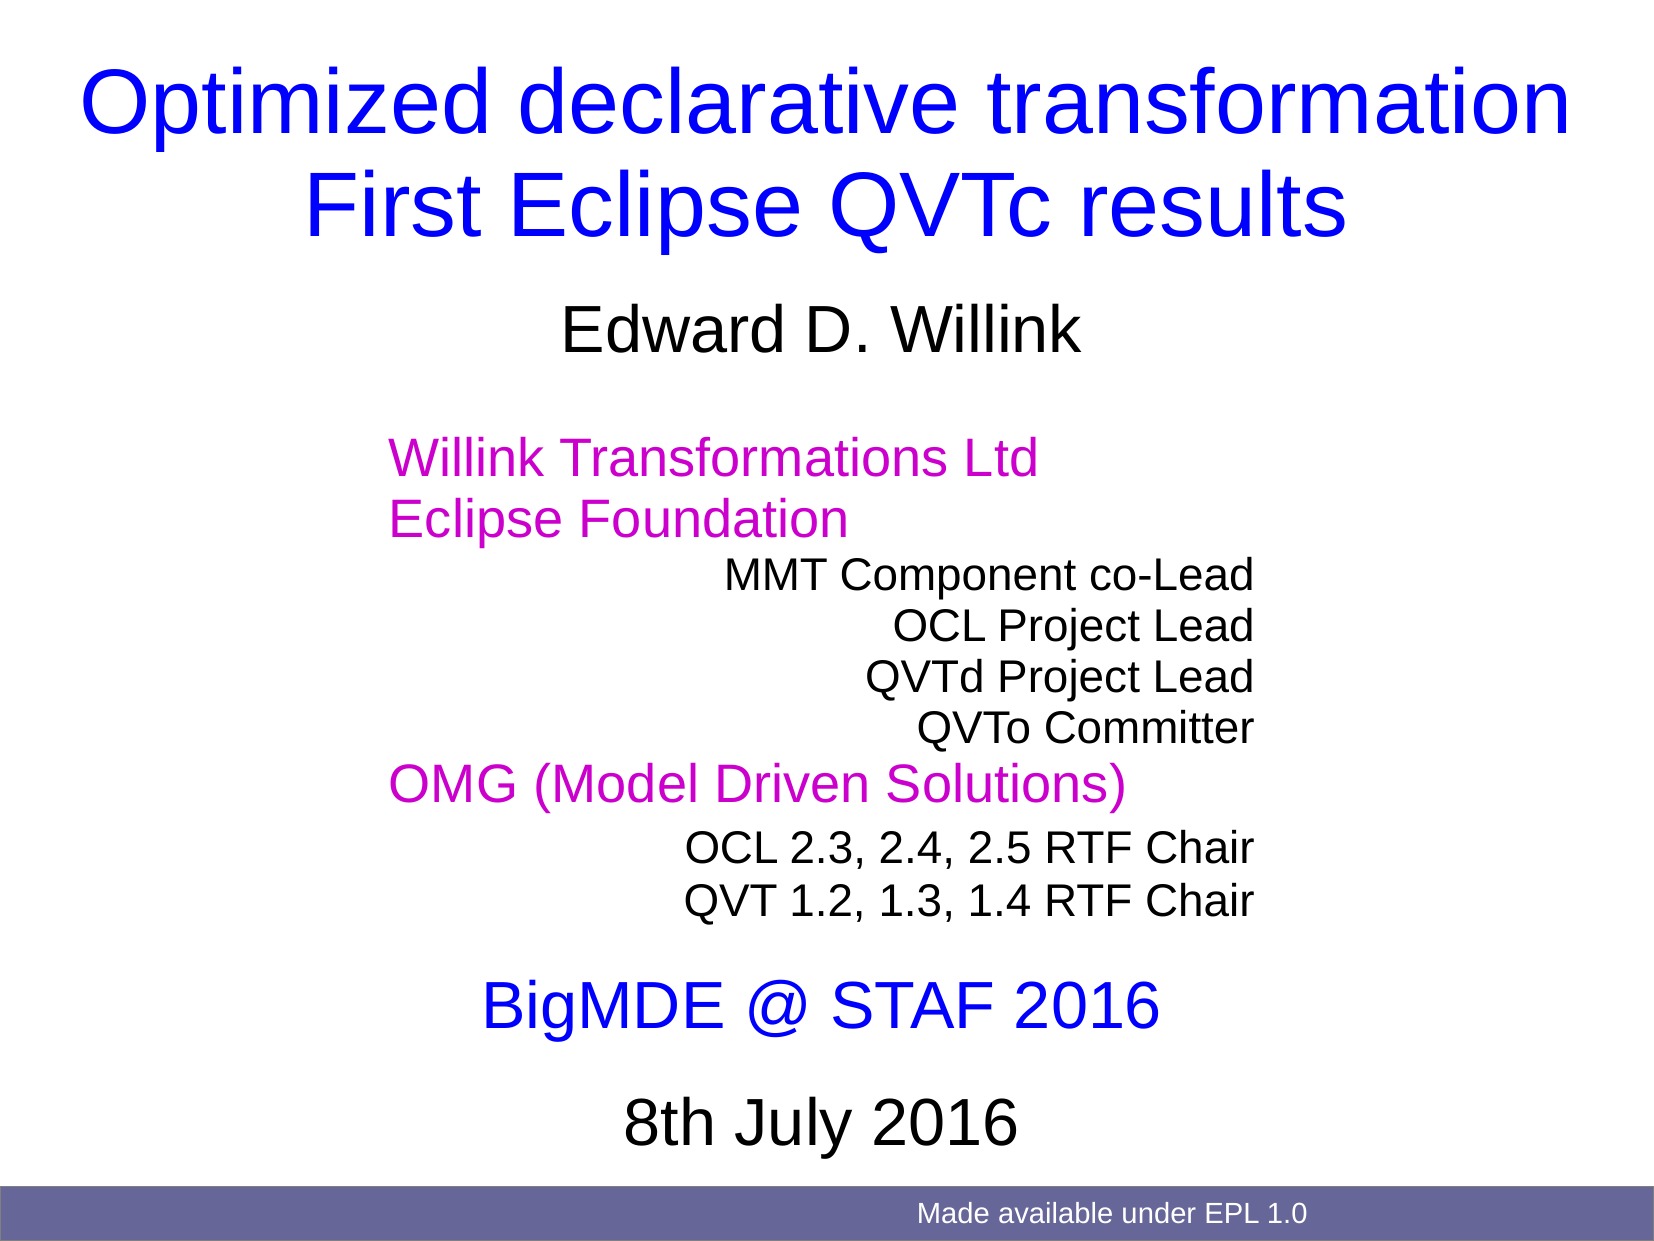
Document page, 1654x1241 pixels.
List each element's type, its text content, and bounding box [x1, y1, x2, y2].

subtitle Edward D. Willink Willink Transformations Ltd Eclipse Foundation MMT Component co-Lead OCL Project Lead QVTd Project Lead QVTo Committer OMG (Model Driven Solutions) OCL 2.3, 2.4, 2.5 RTF Chair QVT 1.2, 1.3, 1.4 RTF Chair BigMDE @ STAF 2016 8th July 2016 [388, 292, 1255, 1159]
title Optimized declarative transformation First Eclipse QVTc results [59, 50, 1595, 256]
